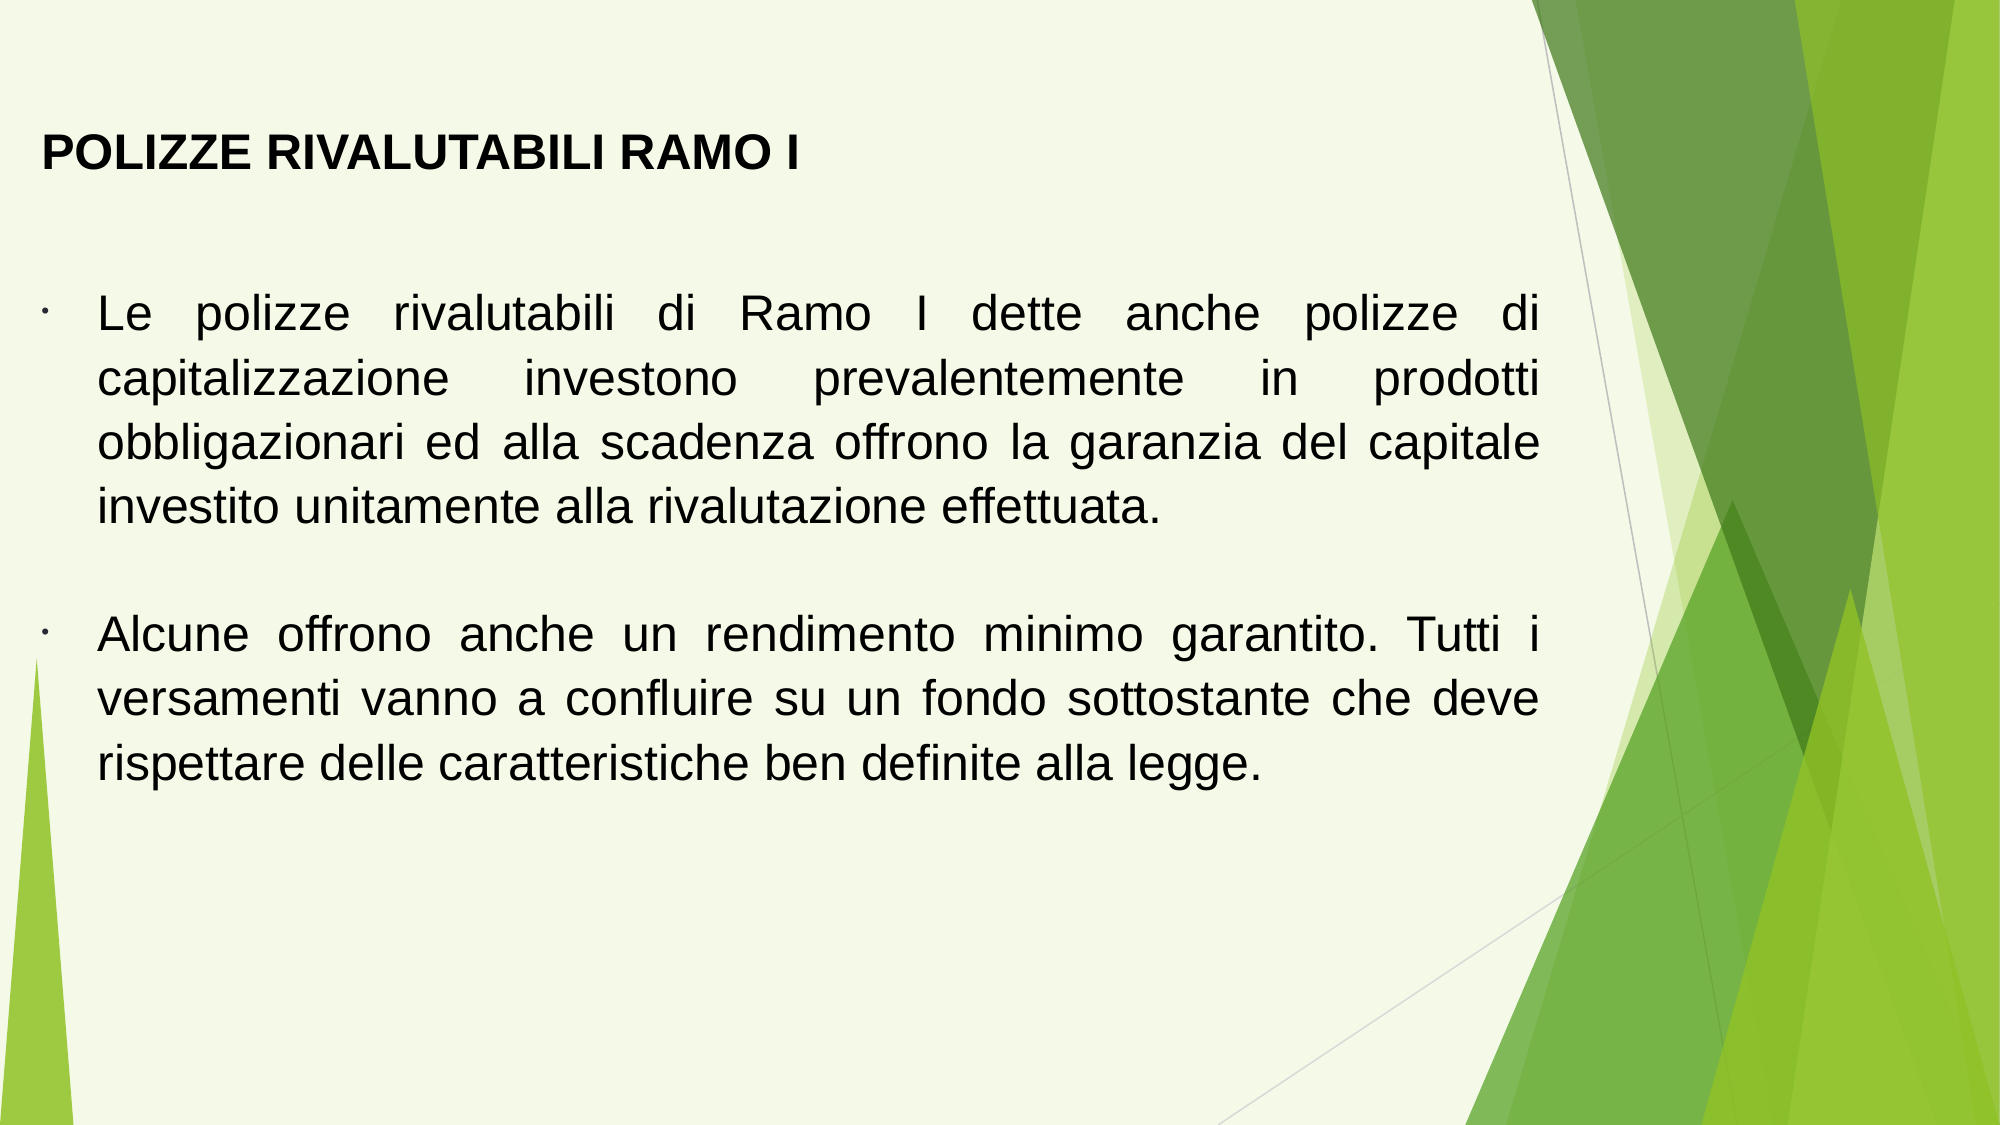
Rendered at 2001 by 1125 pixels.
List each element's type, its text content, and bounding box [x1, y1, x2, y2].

text_box POLIZZE RIVALUTABILI RAMO I Le polizze rivalutabili di Ramo I dette anche polizze di capitalizzazione investono prevalentemente in prodotti obbligazionari ed alla scadenza offrono la garanzia del capitale investito unitamente alla rivalutazione effettuata. Alcune offrono anche un rendimento minimo garantito. Tutti i versamenti vanno a confluire su un fondo sottostante che deve rispettare delle caratteristiche ben definite alla legge. [26, 107, 1556, 798]
